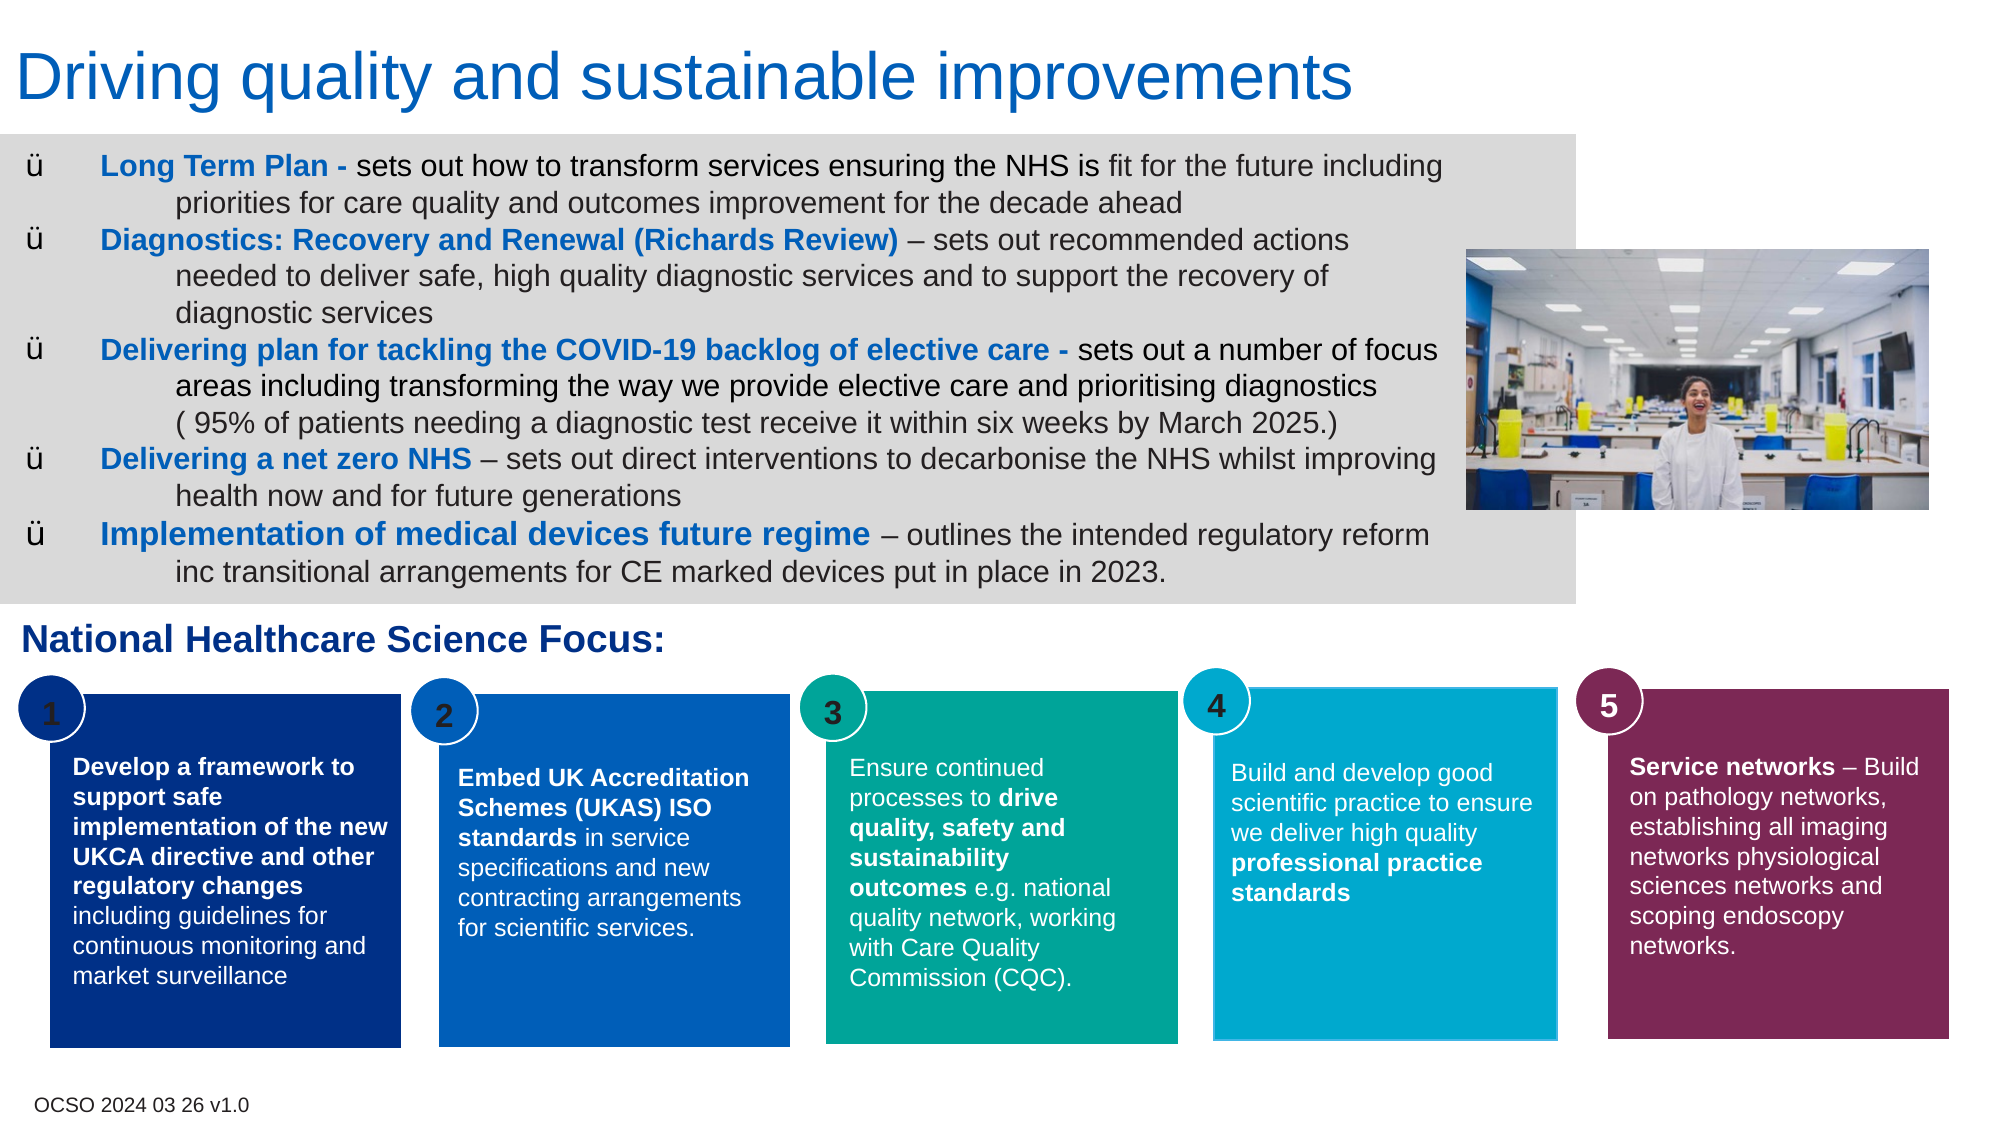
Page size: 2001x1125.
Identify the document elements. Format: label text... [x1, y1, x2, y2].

text_box Long Term Plan - sets out how to transform services ensuring the NHS is fit for the future including priorities for care quality and outcomes improvement for the decade ahead Diagnostics: Recovery and Renewal (Richards Review) – sets out recommended actions needed to deliver safe, high quality diagnostic services and to support the recovery of diagnostic services Delivering plan for tackling the COVID-19 backlog of elective care - sets out a number of focus areas including transforming the way we provide elective care and prioritising diagnostics ( 95% of patients needing a diagnostic test receive it within six weeks by March 2025.) Delivering a net zero NHS – sets out direct interventions to decarbonise the NHS whilst improving health now and for future generations Implementation of medical devices future regime – outlines the intended regulatory reform inc transitional arrangements for CE marked devices put in place in 2023. [10, 138, 1471, 602]
text_box 3 [798, 673, 867, 741]
text_box Service networks – Build on pathology networks, establishing all imaging networks physiological sciences networks and scoping endoscopy networks. [1614, 742, 1949, 971]
text_box Develop a framework to support safe implementation of the new UKCA directive and other regulatory changes including guidelines for continuous monitoring and market surveillance [57, 742, 407, 1001]
text_box [1214, 688, 1557, 1040]
text_box Driving quality and sustainable improvements [0, 25, 1827, 122]
text_box National Healthcare Science Focus: [6, 605, 1008, 669]
text_box 5 [1575, 667, 1643, 735]
text_box OCSO 2024 03 26 v1.0 [18, 1084, 267, 1125]
text_box [0, 135, 1575, 603]
picture [1466, 249, 1929, 510]
text_box 1 [17, 674, 85, 742]
text_box Build and develop good scientific practice to ensure we deliver high quality professional practice standards [1216, 749, 1557, 917]
text_box [51, 742, 400, 1047]
text_box 2 [410, 677, 478, 745]
text_box [827, 692, 1177, 1043]
text_box 4 [1182, 667, 1250, 735]
text_box Embed UK Accreditation Schemes (UKAS) ISO standards in service specifications and new contracting arrangements for scientific services. [442, 753, 787, 951]
text_box [58, 695, 400, 742]
text_box [440, 695, 789, 1046]
text_box [1607, 688, 1950, 1040]
text_box Ensure continued processes to drive quality, safety and sustainability outcomes e.g. national quality network, working with Care Quality Commission (CQC). [834, 744, 1155, 1002]
